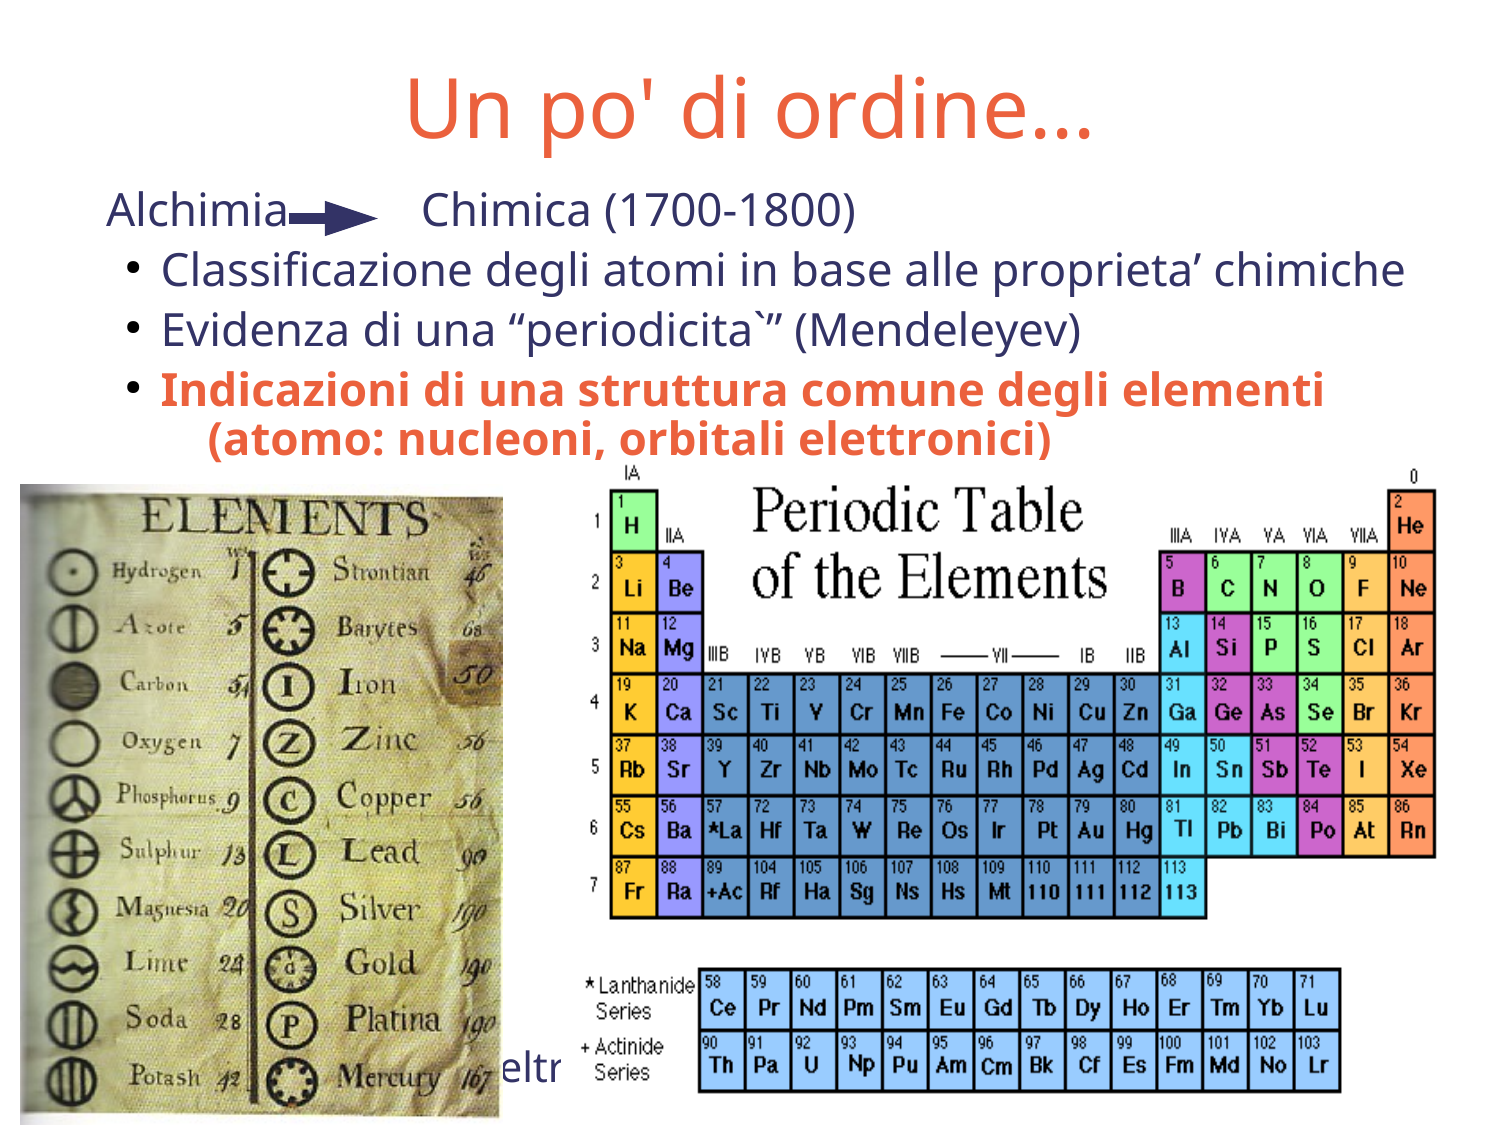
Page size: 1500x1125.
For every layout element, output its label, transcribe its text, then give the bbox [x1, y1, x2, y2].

picture [561, 460, 1500, 1125]
text_box Alchimia Chimica (1700-1800) Classificazione degli atomi in base alle proprieta’ chimiche Evidenza di una “periodicita`” (Mendeleyev) Indicazioni di una struttura comune degli elementi (atomo: nucleoni, orbitali elettronici) [0, 213, 1477, 442]
title Un po' di ordine... [0, 0, 1500, 213]
picture [20, 484, 503, 1125]
